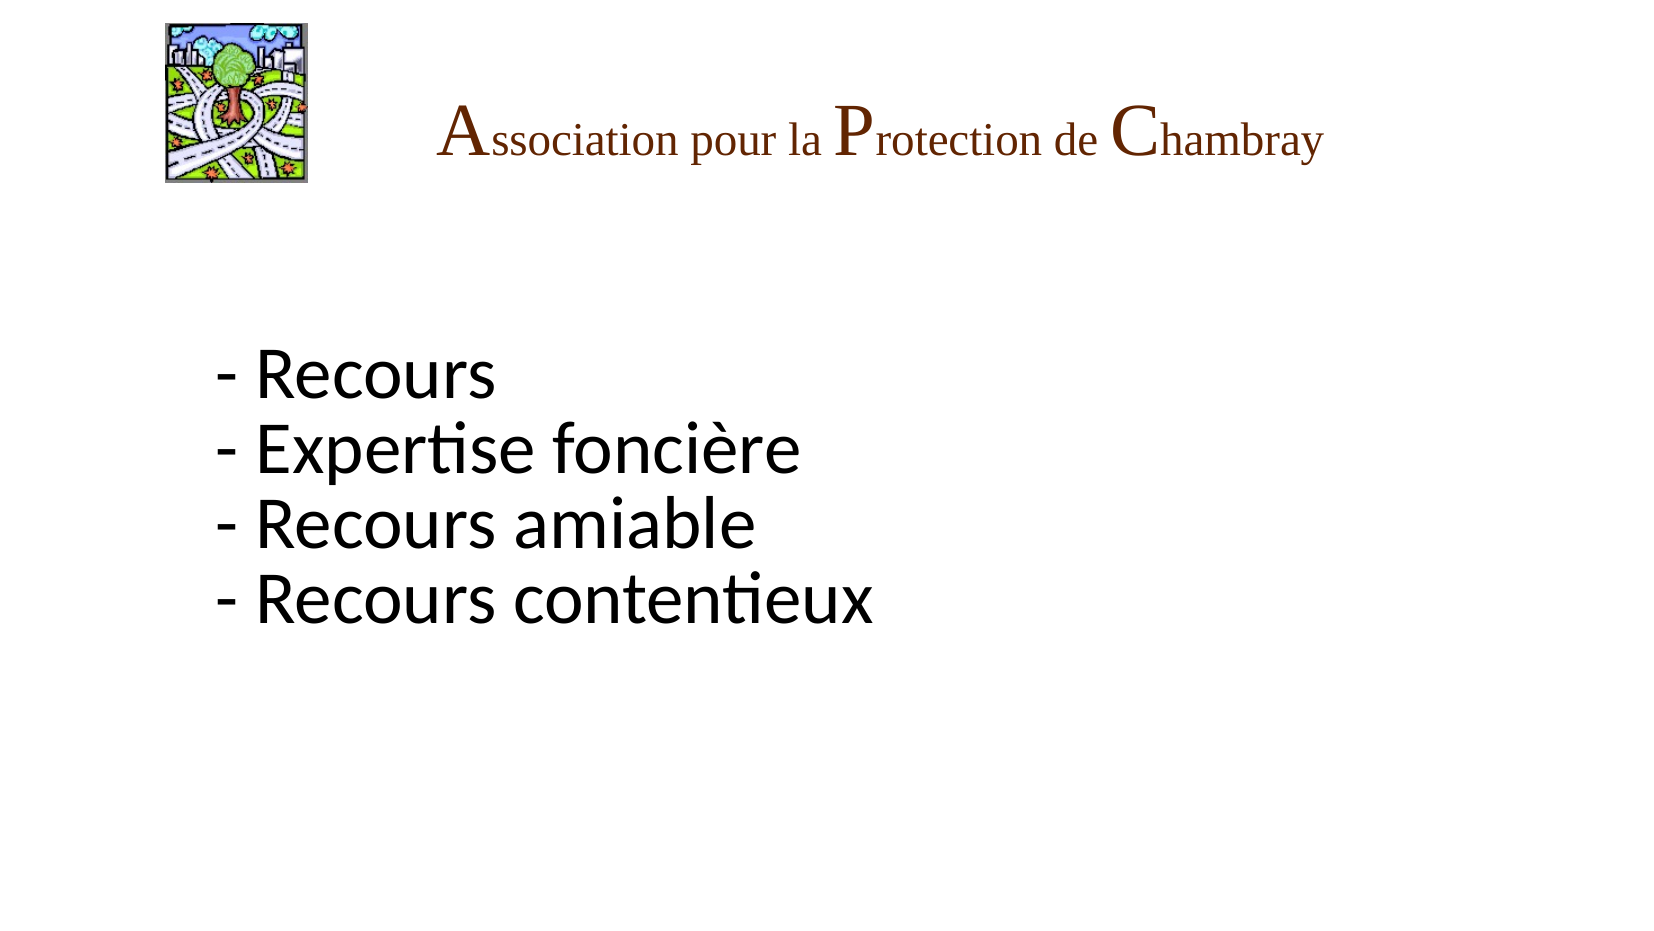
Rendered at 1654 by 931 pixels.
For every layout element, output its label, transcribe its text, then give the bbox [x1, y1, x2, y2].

picture [165, 23, 308, 183]
text_box - Recours - Expertise foncière - Recours amiable - Recours contentieux [200, 259, 1453, 801]
text_box Association pour la Protection de Chambray [422, 81, 1446, 180]
